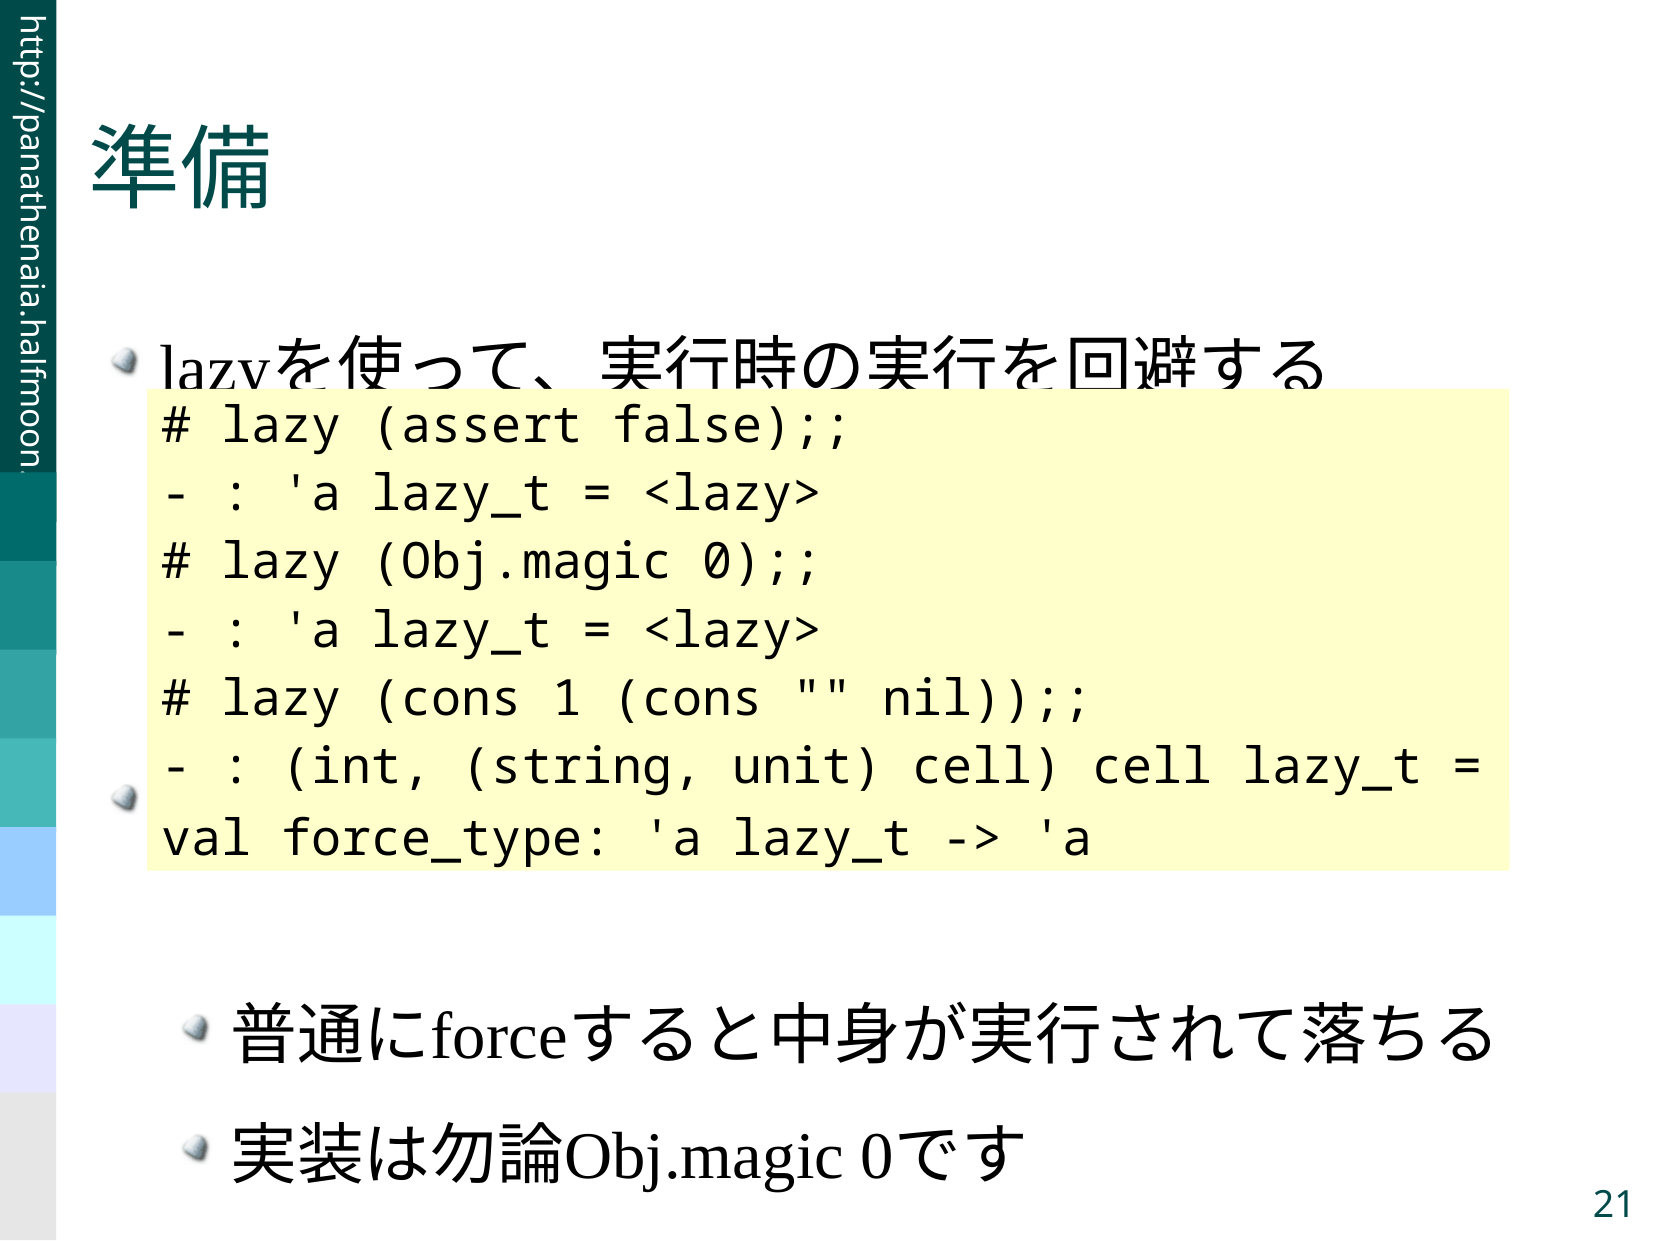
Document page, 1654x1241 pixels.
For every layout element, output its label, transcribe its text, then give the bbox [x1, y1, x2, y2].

text_box # lazy (assert false);; - : 'a lazy_t = <lazy> # lazy (Obj.magic 0);; - : 'a lazy_t = <lazy> # lazy (cons 1 (cons "" nil));; - : (int, (string, unit) cell) cell lazy_t = <lazy> [147, 388, 1510, 693]
text_box val force_type: 'a lazy_t -> 'a [147, 802, 1510, 862]
title 準備 [88, 57, 1577, 265]
list lazyを使って、実行時の実行を回避する lazy_tを外すためにforce_type関数を用意 普通にforceすると中身が実行されて落ちる 実装は勿論Obj.magic 0です 取得した結果は型レ関数にのみ渡すこと [88, 313, 1577, 1175]
